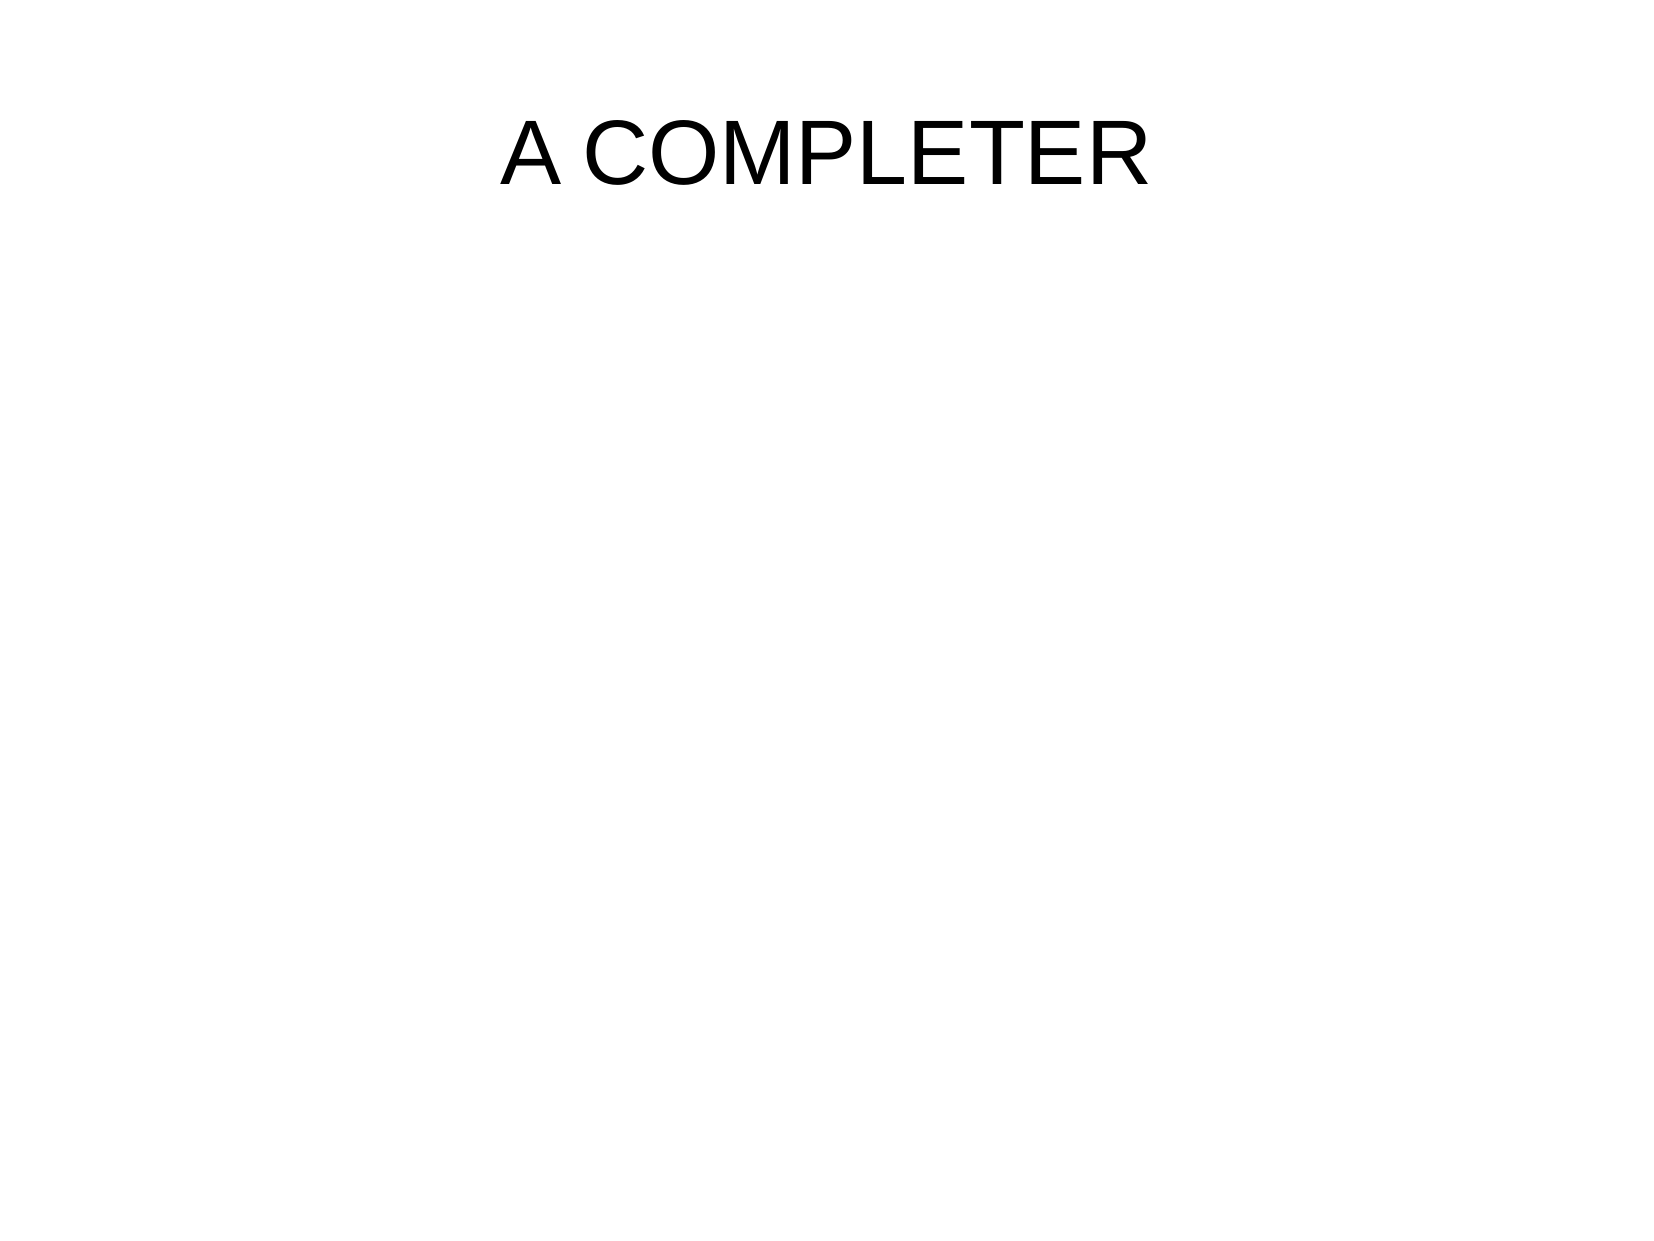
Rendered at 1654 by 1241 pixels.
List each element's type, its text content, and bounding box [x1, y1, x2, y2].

title A COMPLETER [82, 56, 1571, 250]
